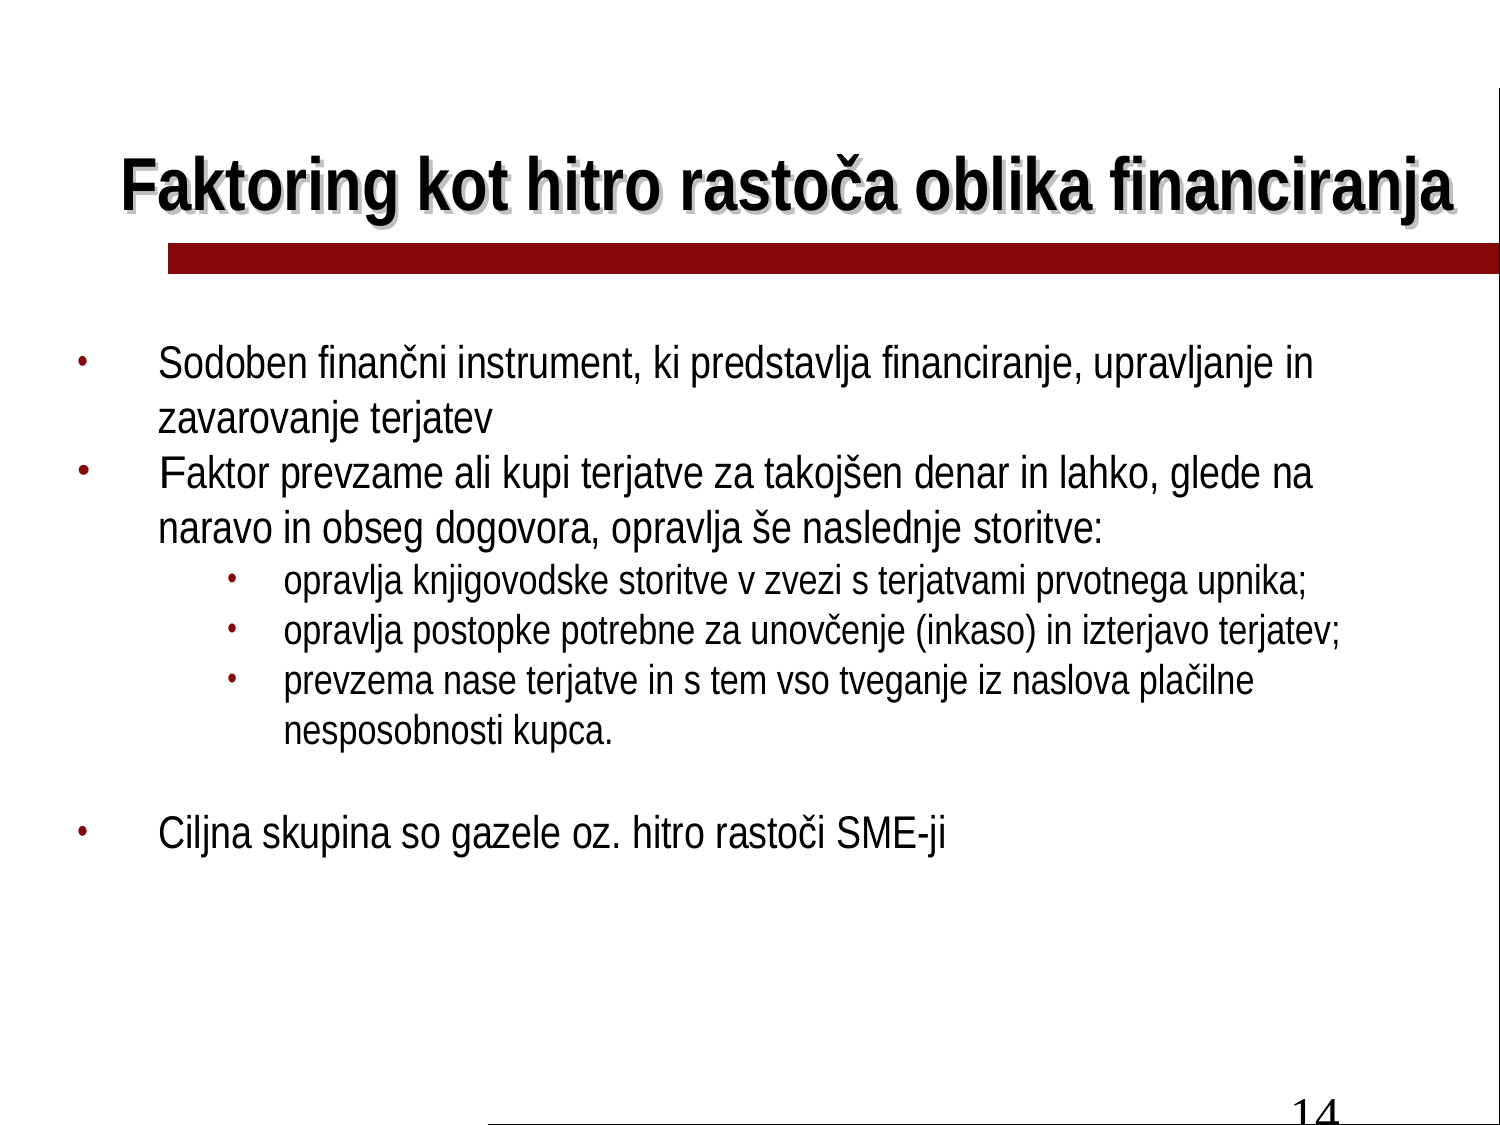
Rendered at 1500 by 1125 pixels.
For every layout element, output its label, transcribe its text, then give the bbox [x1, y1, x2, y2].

title Faktoring kot hitro rastoča oblika financiranja [105, 105, 1500, 256]
list Sodoben finančni instrument, ki predstavlja financiranje, upravljanje in zavarovanje terjatev Faktor prevzame ali kupi terjatve za takojšen denar in lahko, glede na naravo in obseg dogovora, opravlja še naslednje storitve: opravlja knjigovodske storitve v zvezi s terjatvami prvotnega upnika; opravlja postopke potrebne za unovčenje (inkaso) in izterjavo terjatev; prevzema nase terjatve in s tem vso tveganje iz naslova plačilne nesposobnosti kupca. Ciljna skupina so gazele oz. hitro rastoči SME-ji [62, 324, 1363, 1001]
